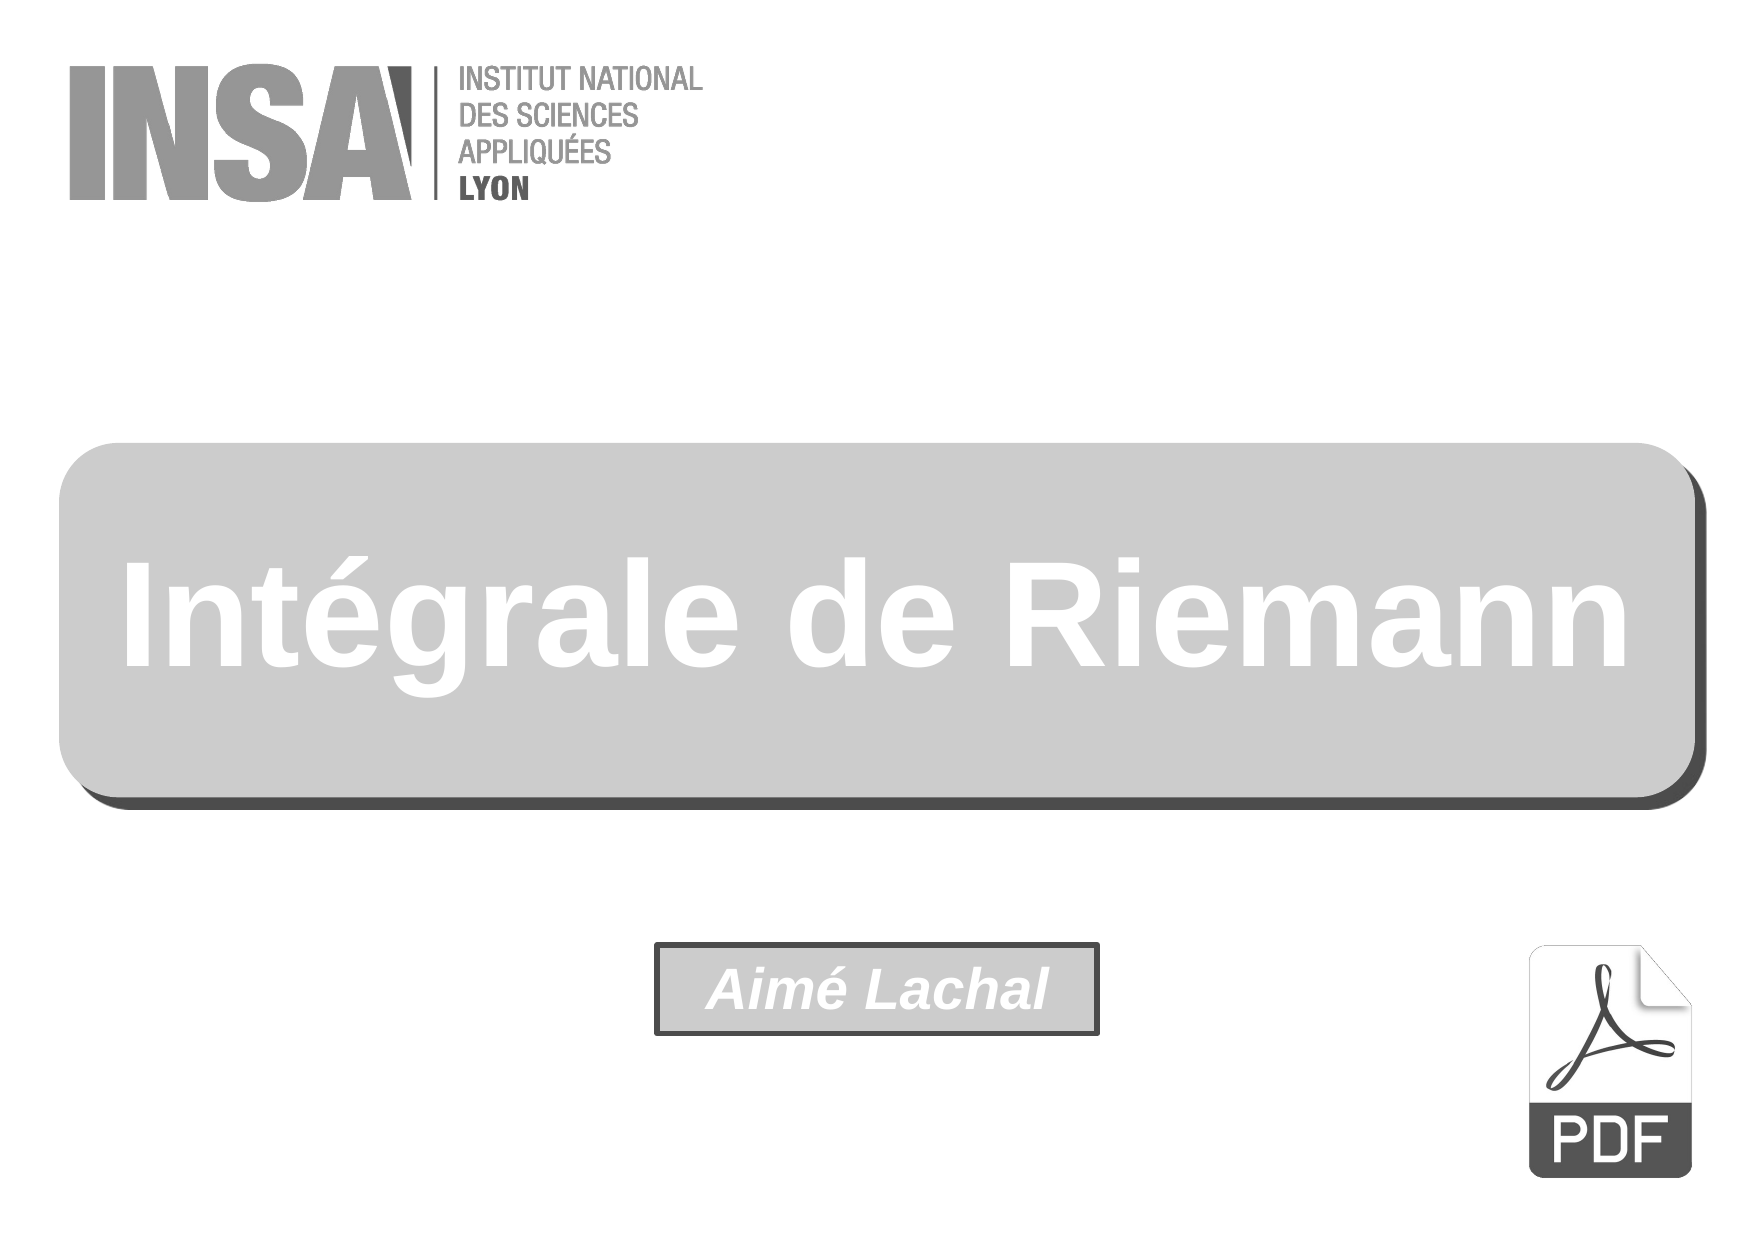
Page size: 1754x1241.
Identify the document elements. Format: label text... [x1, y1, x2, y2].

picture [59, 58, 713, 207]
text_box Intégrale de Riemann [59, 442, 1695, 798]
picture [1526, 944, 1695, 1182]
title Aimé Lachal [657, 944, 1098, 1034]
